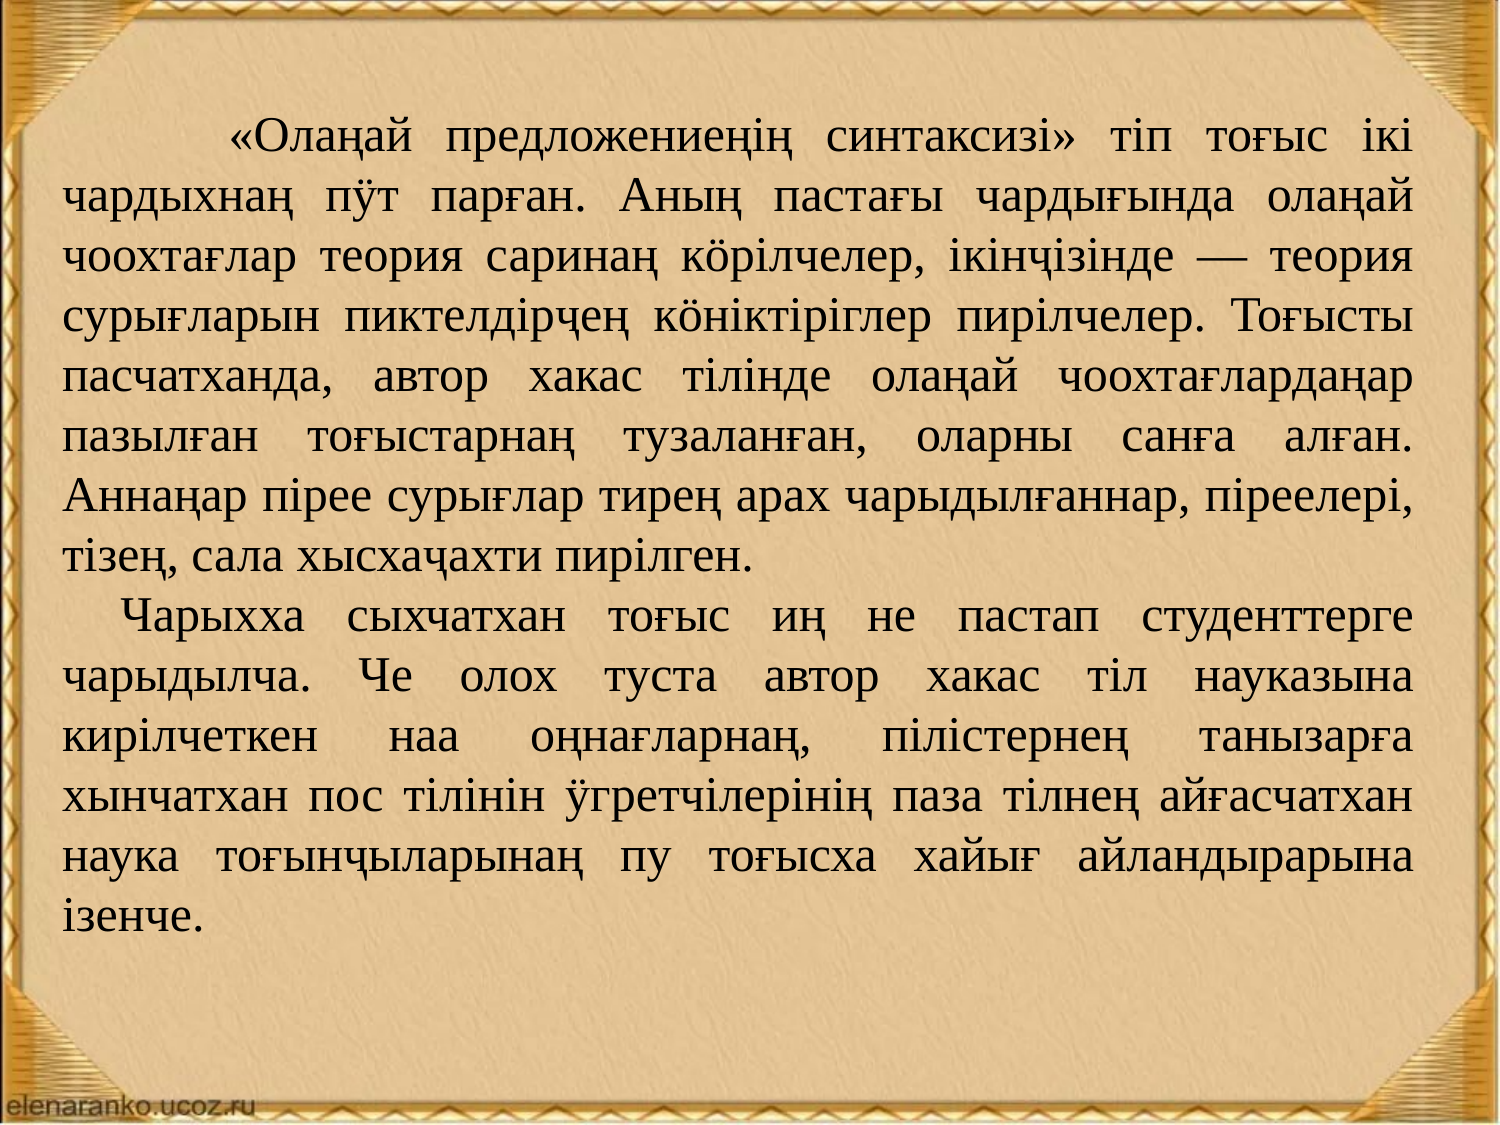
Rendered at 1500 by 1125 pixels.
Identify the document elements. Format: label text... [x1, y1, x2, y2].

picture [0, 0, 1500, 1125]
text_box «Олаңай предложениеңің синтаксизі» тіп тоғыс ікі чардыхнаң пӱт парған. Аның пастағы чардығында олаңай чоохтағлар теория саринаң кӧрілчелер, ікінҷізінде — теория сурығларын пиктелдірҷең кӧніктіріглер пирілчелер. Тоғысты пасчатханда, автор хакас тілінде олаңай чоохтағлардаңар пазылған тоғыстарнаң тузаланған, оларны санға алған. Аннаңар пірее сурығлар тирең арах чарыдылғаннар, піреелері, тізең, сала хысхаҷахти пирілген. Чарыхха сыхчатхан тоғыс иң не пастап студенттерге чарыдылча. Че олох туста автор хакас тіл науказына кирілчеткен наа оңнағларнаң, пілістернең танызарға хынчатхан пос тілінін ӱгретчілерінің паза тілнең айғасчатхан наука тоғынҷыларынаң пу тоғысха хайығ айландырарына ізенче. [47, 94, 1430, 977]
